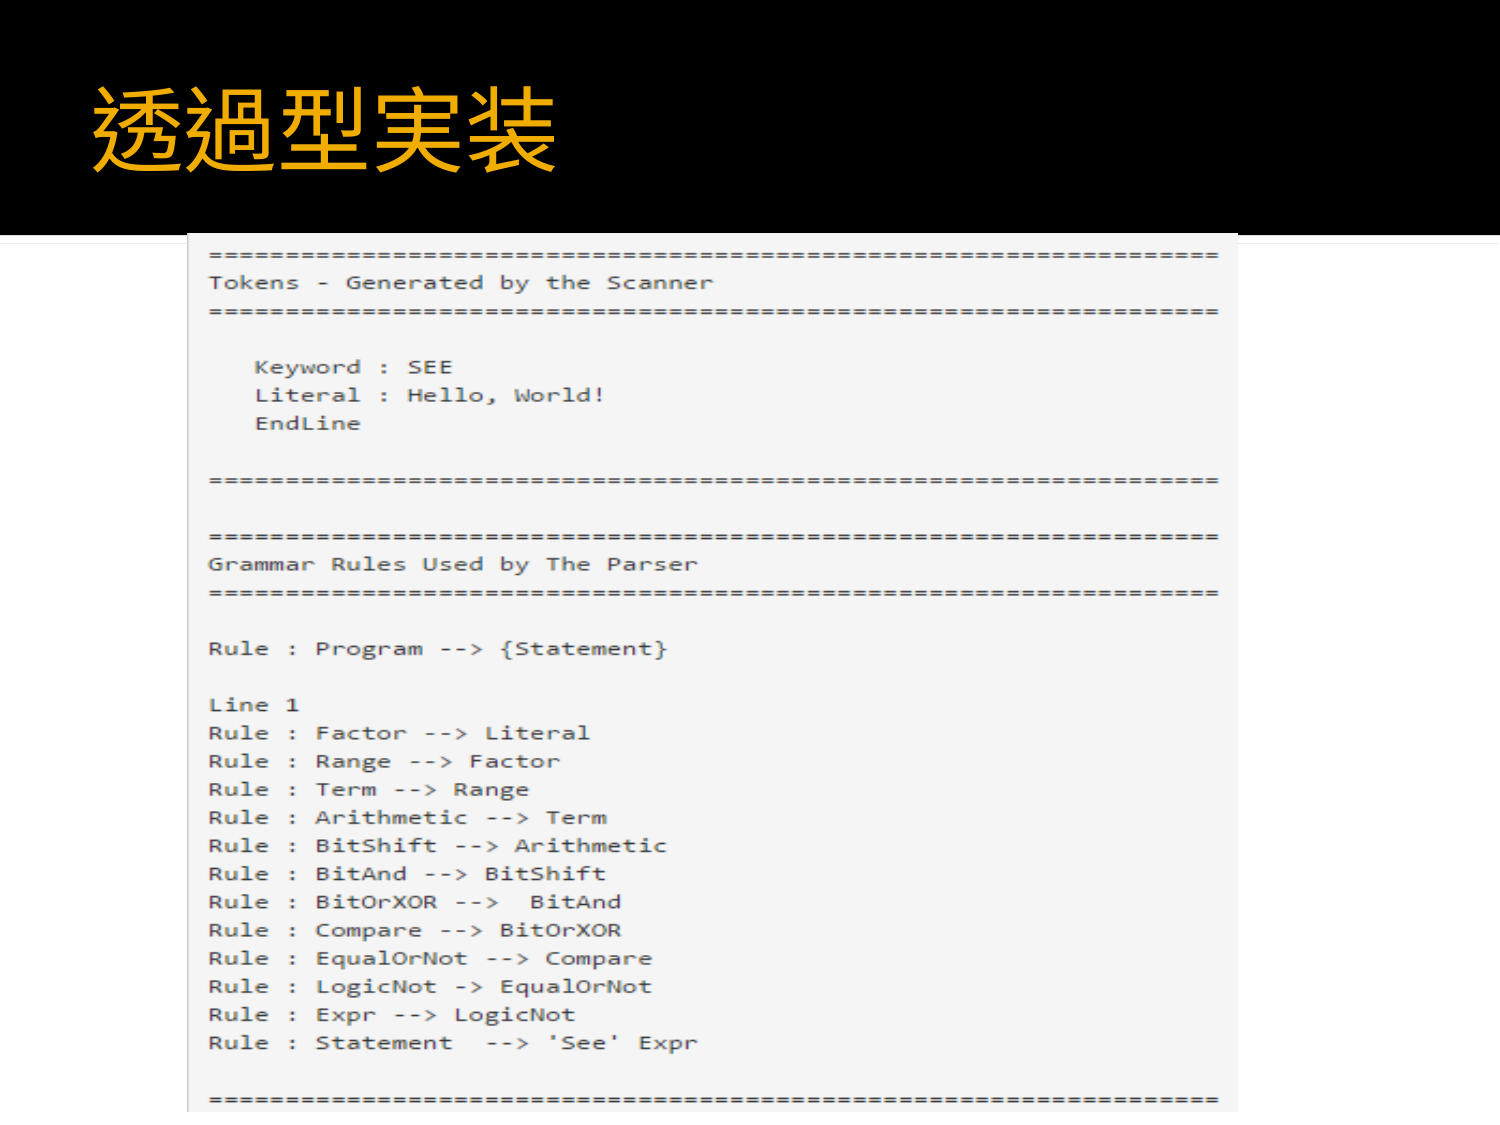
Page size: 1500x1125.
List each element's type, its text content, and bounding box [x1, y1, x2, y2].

picture [187, 233, 1238, 1112]
title 透過型実装 [75, 25, 1425, 231]
